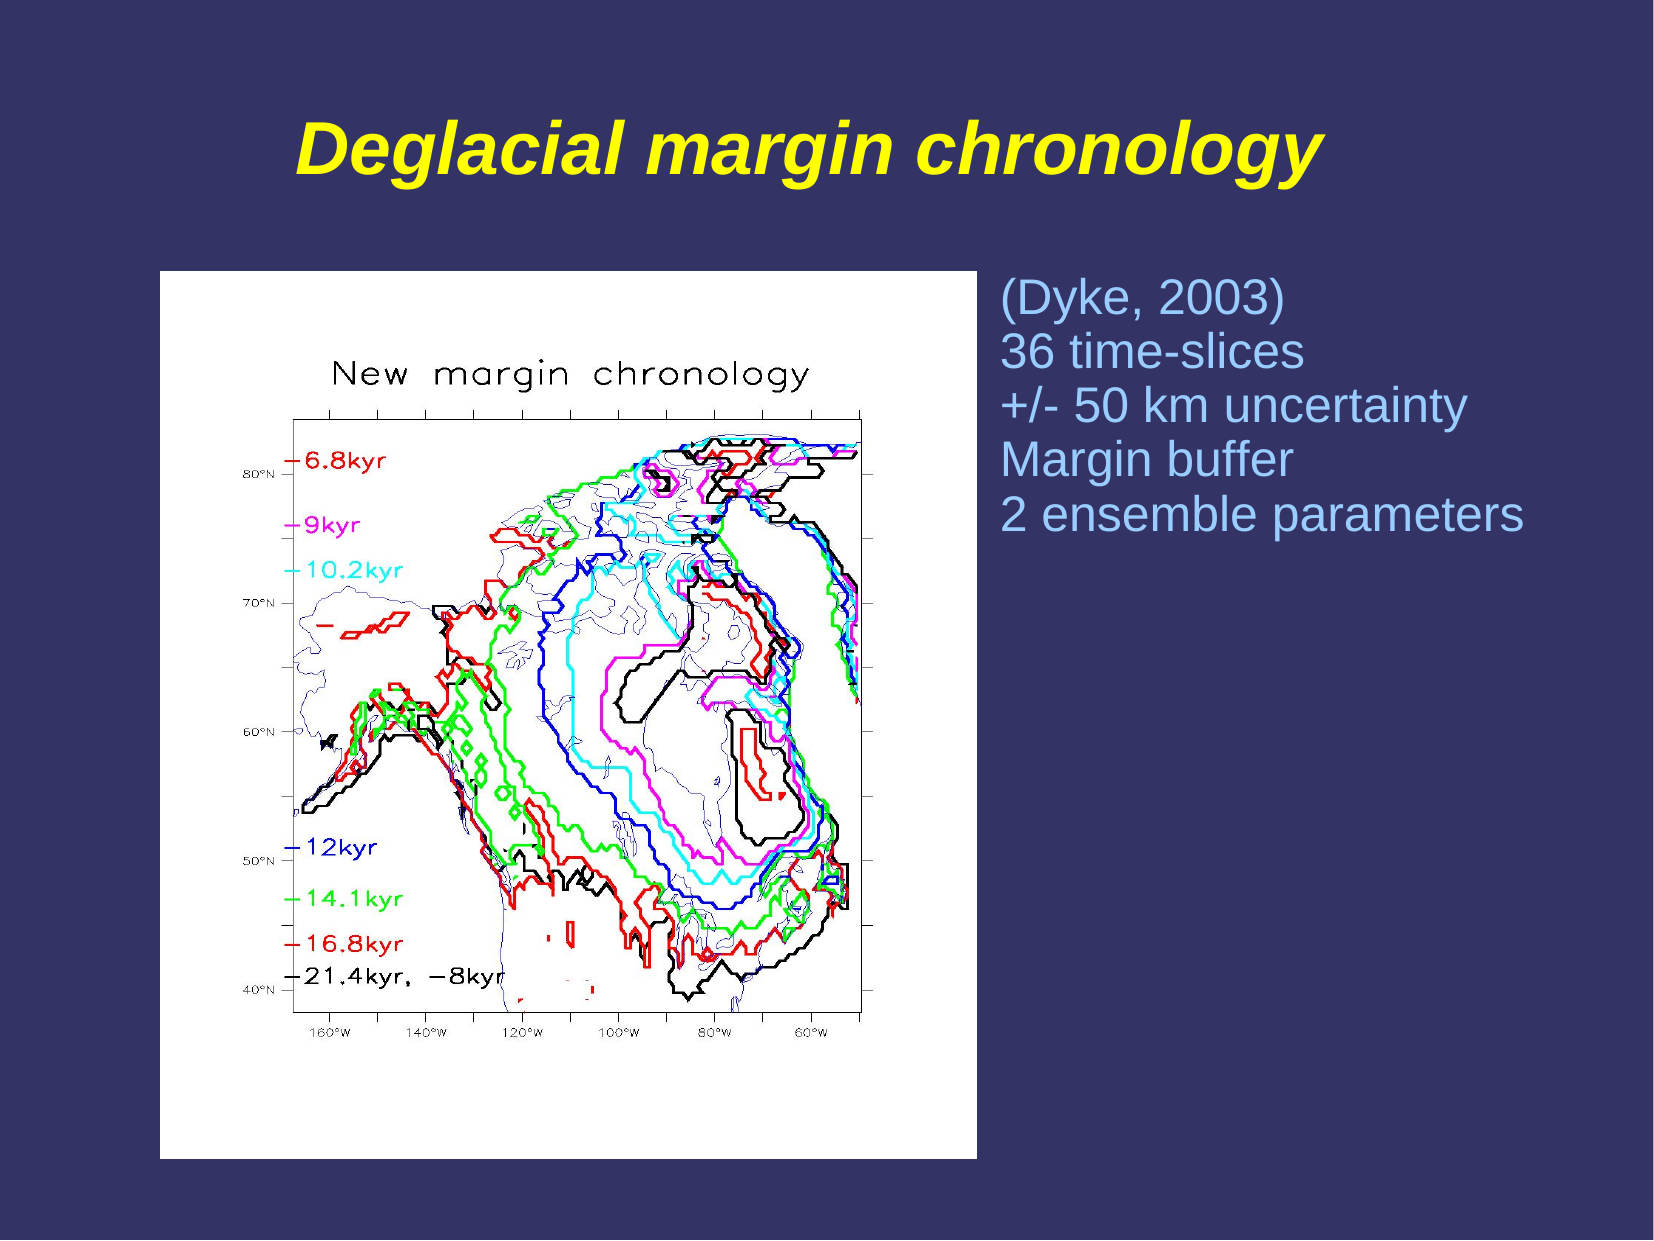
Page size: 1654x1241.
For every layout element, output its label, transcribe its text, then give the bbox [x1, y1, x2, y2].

picture [160, 271, 977, 1159]
title Deglacial margin chronology [103, 49, 1516, 250]
list (Dyke, 2003) 36 time-slices +/- 50 km uncertainty Margin buffer 2 ensemble parameters [988, 271, 1537, 1159]
